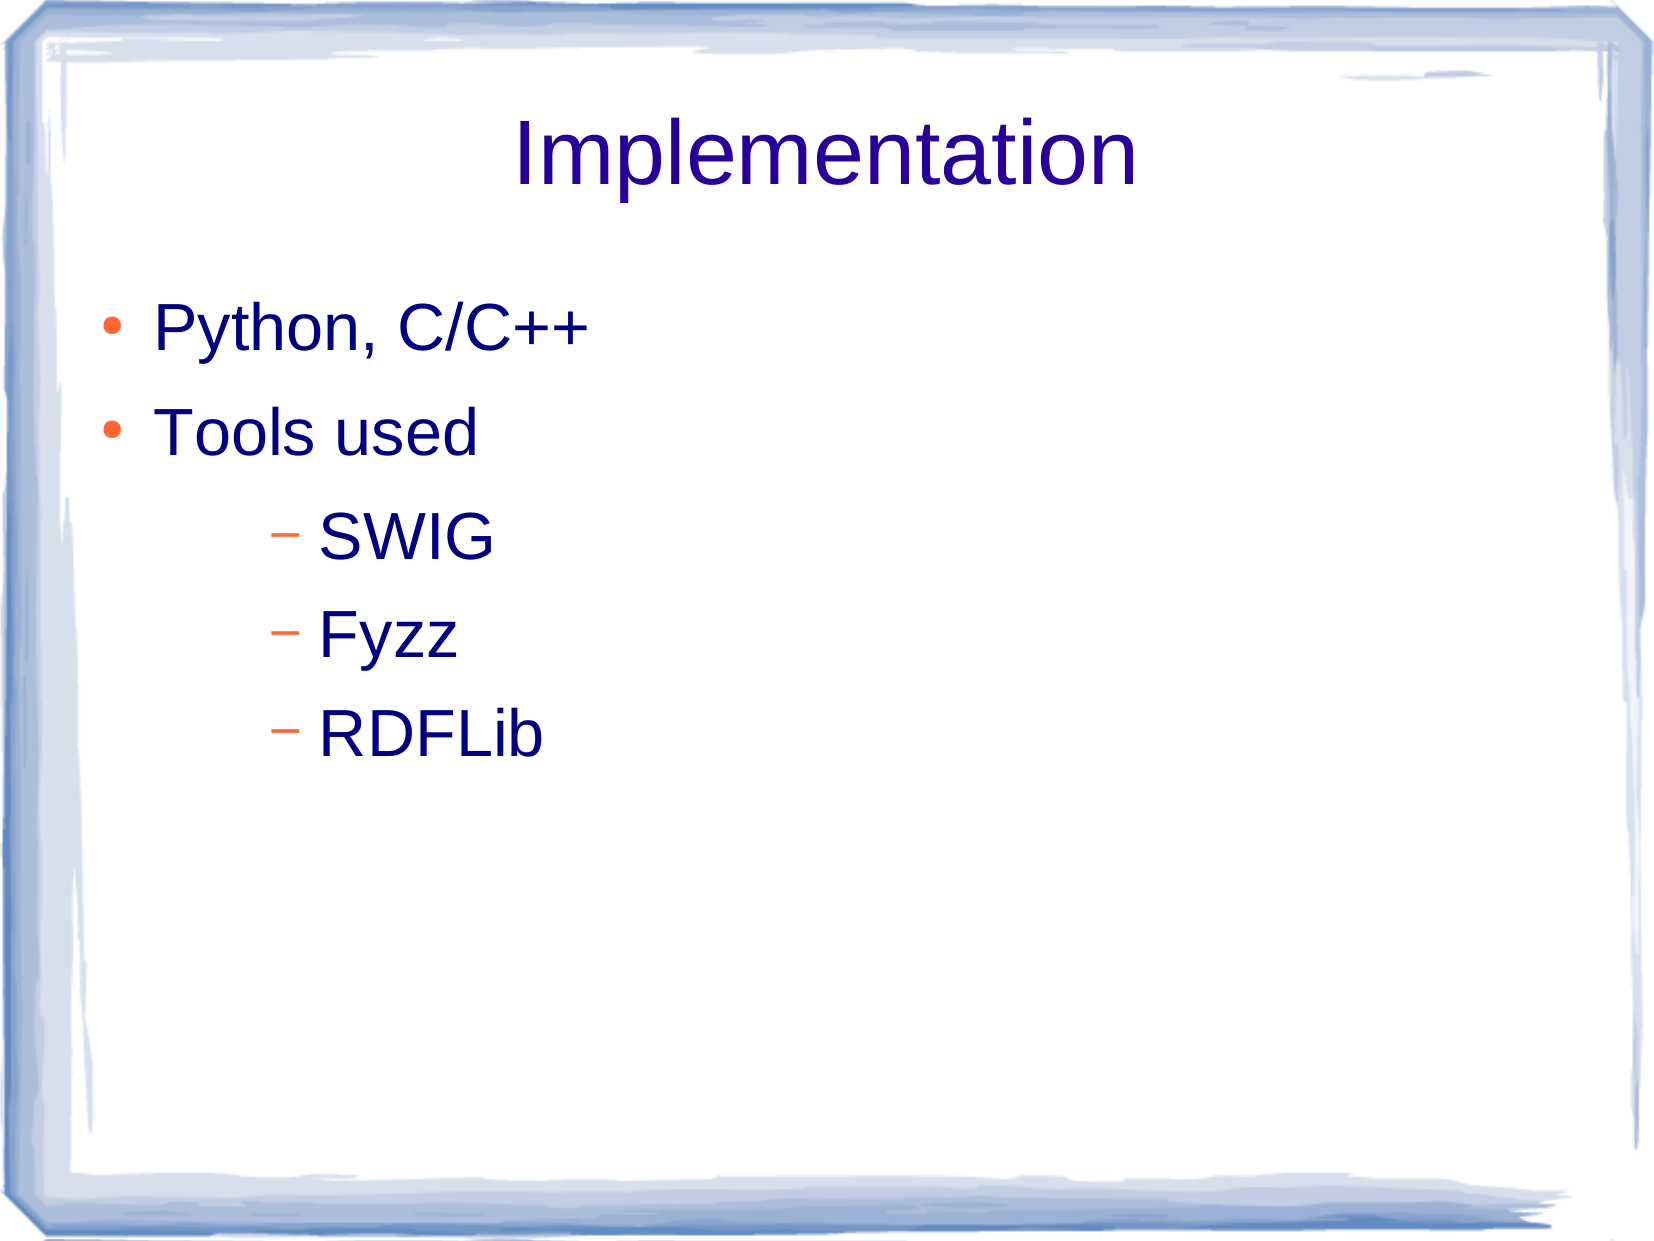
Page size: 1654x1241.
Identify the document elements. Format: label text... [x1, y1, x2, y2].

list Python, C/C++ Tools used SWIG Fyzz RDFLib [82, 290, 1571, 1094]
picture [0, 0, 1654, 1241]
title Implementation [82, 49, 1571, 257]
